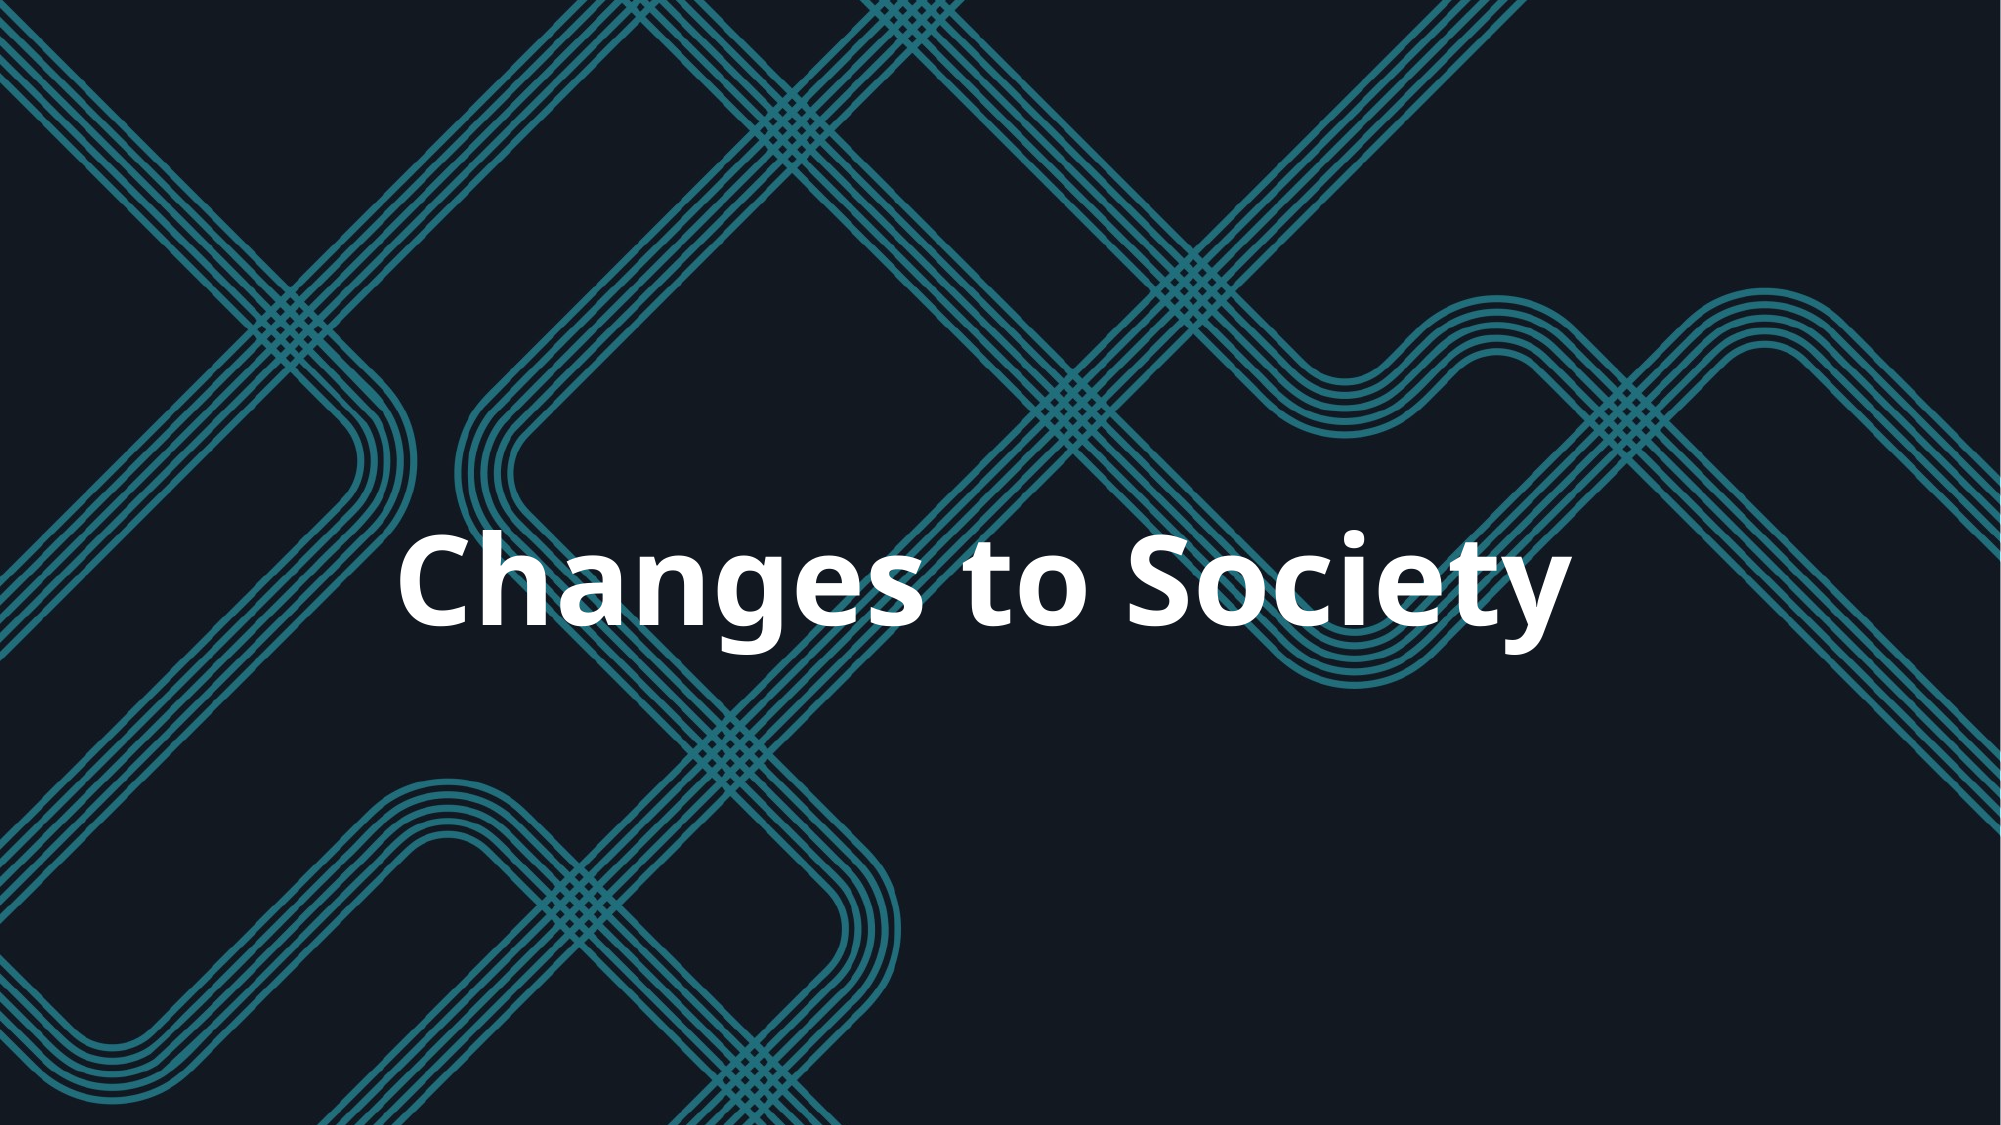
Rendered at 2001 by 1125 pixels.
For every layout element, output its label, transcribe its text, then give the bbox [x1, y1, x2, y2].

title Changes to Society [249, 184, 1750, 660]
picture [0, 0, 2000, 1125]
